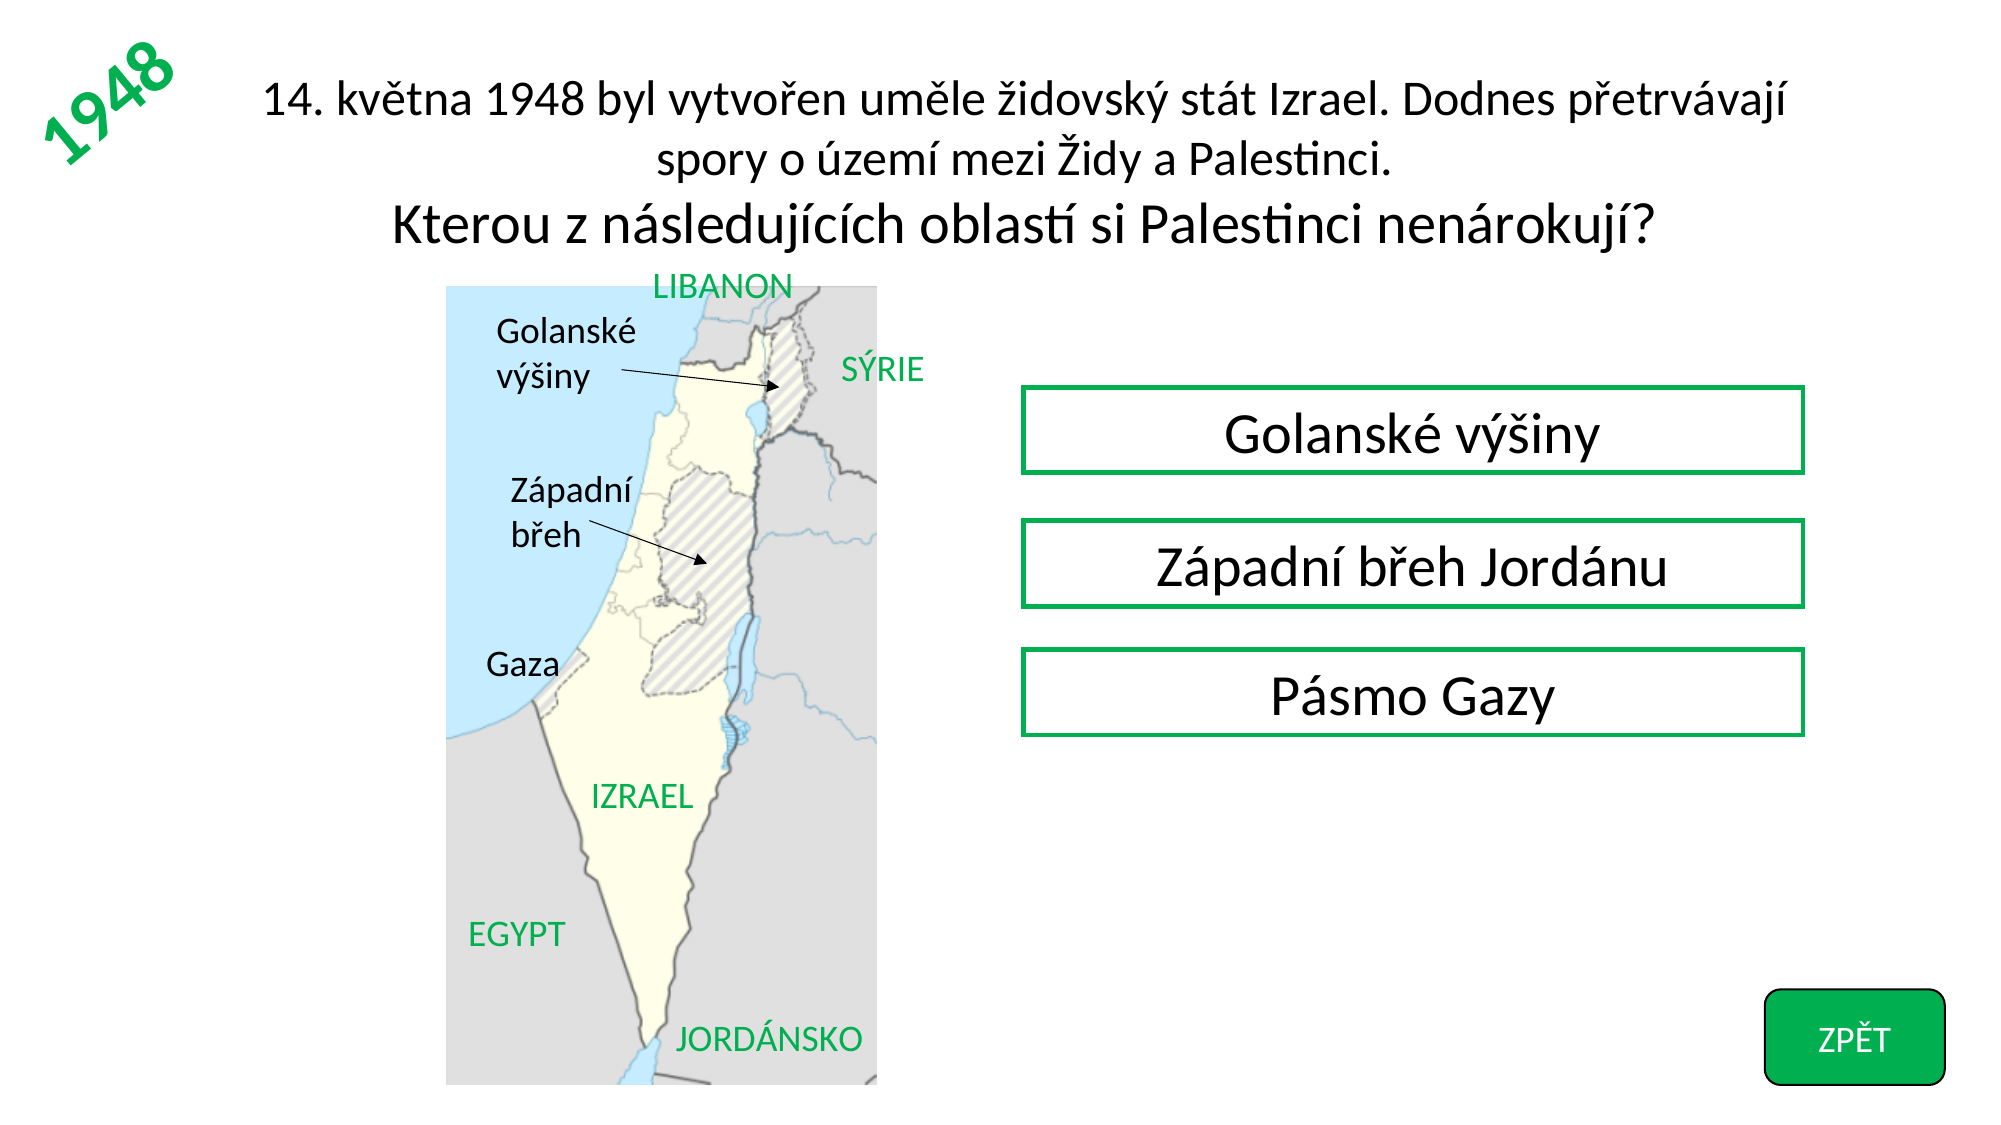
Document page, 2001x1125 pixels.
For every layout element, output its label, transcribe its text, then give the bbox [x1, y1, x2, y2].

text_box Golanské výšiny [1023, 387, 1803, 473]
text_box 14. května 1948 byl vytvořen uměle židovský stát Izrael. Dodnes přetrvávají spory o území mezi Židy a Palestinci. Kterou z následujících oblastí si Palestinci nenárokují? [195, 57, 1855, 264]
text_box Pásmo Gazy [1023, 649, 1803, 735]
text_box LIBANON [637, 253, 809, 315]
text_box 1948 [0, 1, 195, 199]
text_box Západní břeh [495, 457, 657, 563]
text_box Golanské výšiny [481, 298, 661, 404]
text_box IZRAEL [576, 763, 709, 824]
text_box Západní břeh Jordánu [1023, 520, 1803, 607]
text_box SÝRIE [826, 336, 940, 397]
text_box Gaza [471, 631, 576, 693]
text_box ZPĚT [1764, 989, 1945, 1085]
picture [446, 286, 877, 1085]
text_box EGYPT [453, 901, 581, 962]
text_box JORDÁNSKO [661, 1006, 879, 1068]
